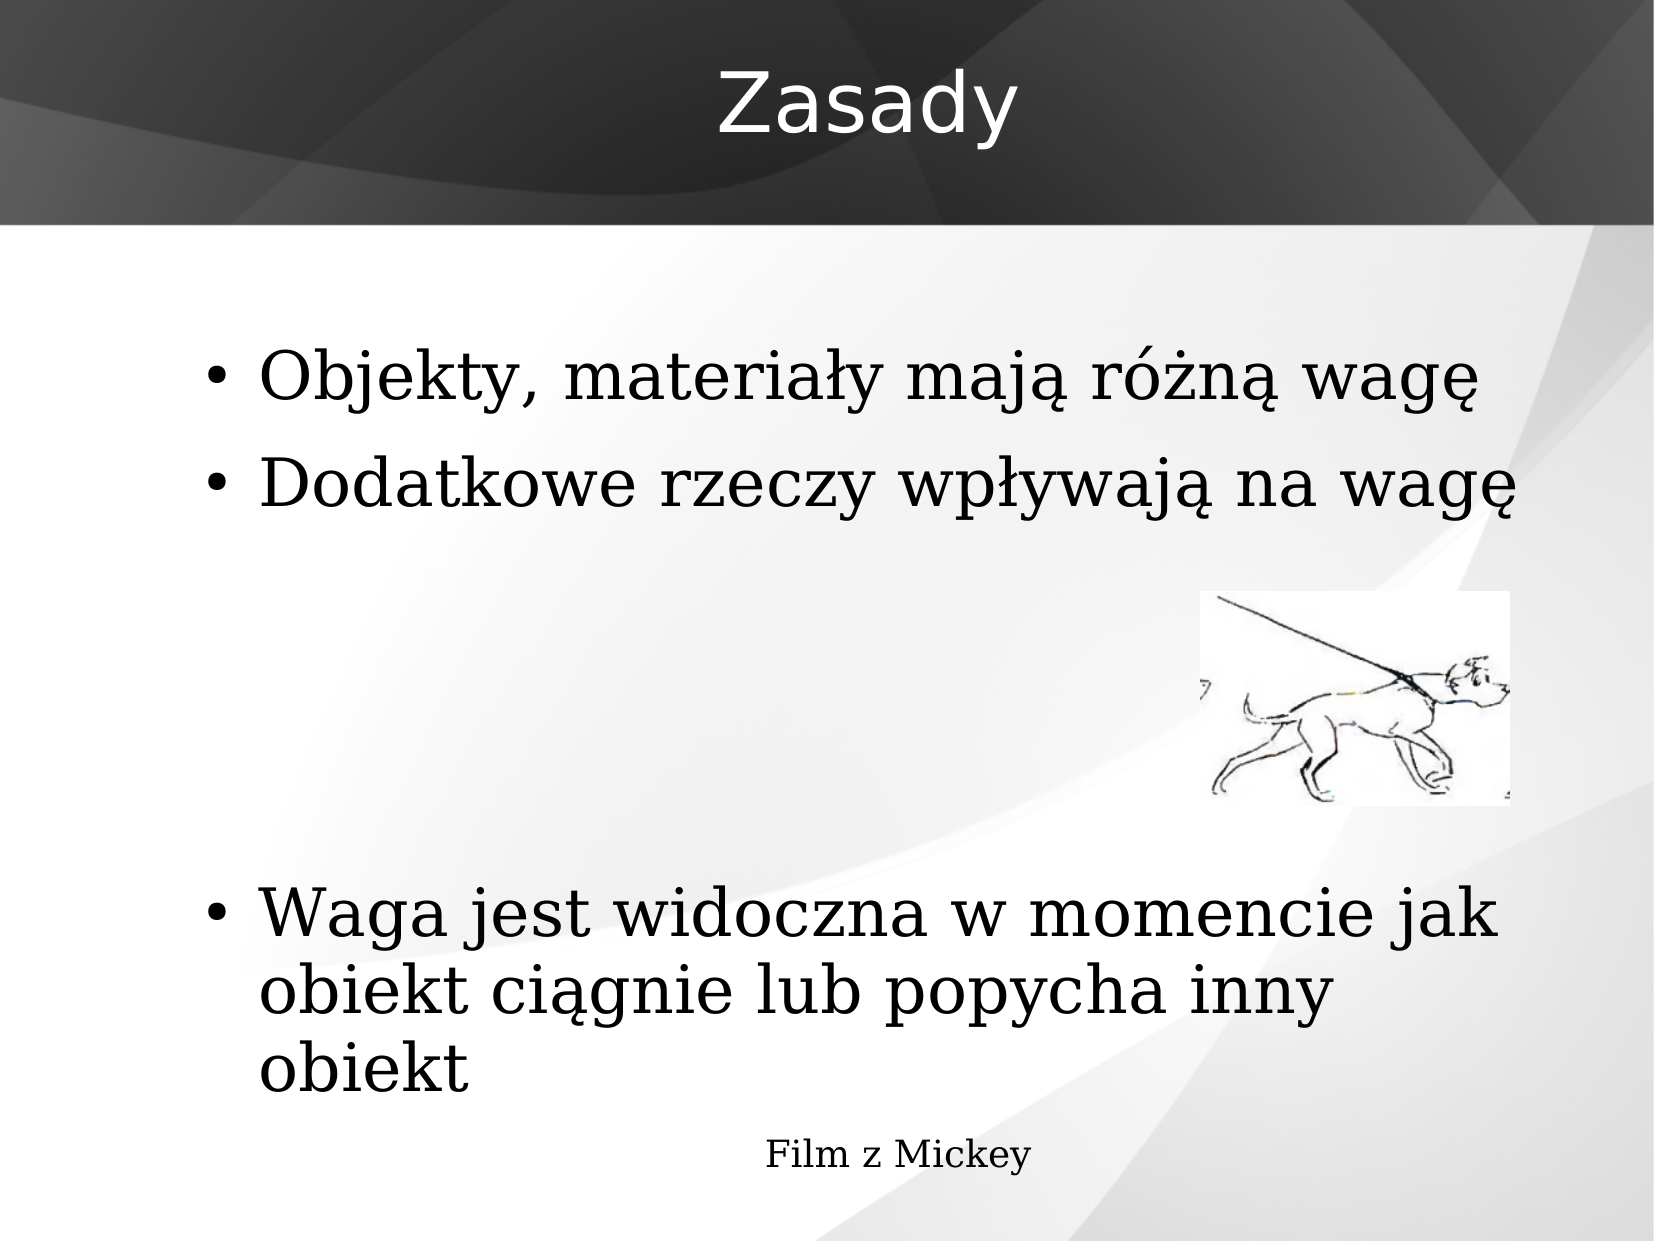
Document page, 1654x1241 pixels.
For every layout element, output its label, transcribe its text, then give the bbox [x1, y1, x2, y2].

list Objekty, materiały mają różną wagę Dodatkowe rzeczy wpływają na wagę Waga jest widoczna w momencie jak obiekt ciągnie lub popycha inny obiekt [187, 337, 1538, 1108]
title Zasady [124, 0, 1613, 208]
picture [0, 0, 1654, 1241]
text_box Film z Mickey [750, 1125, 1047, 1184]
